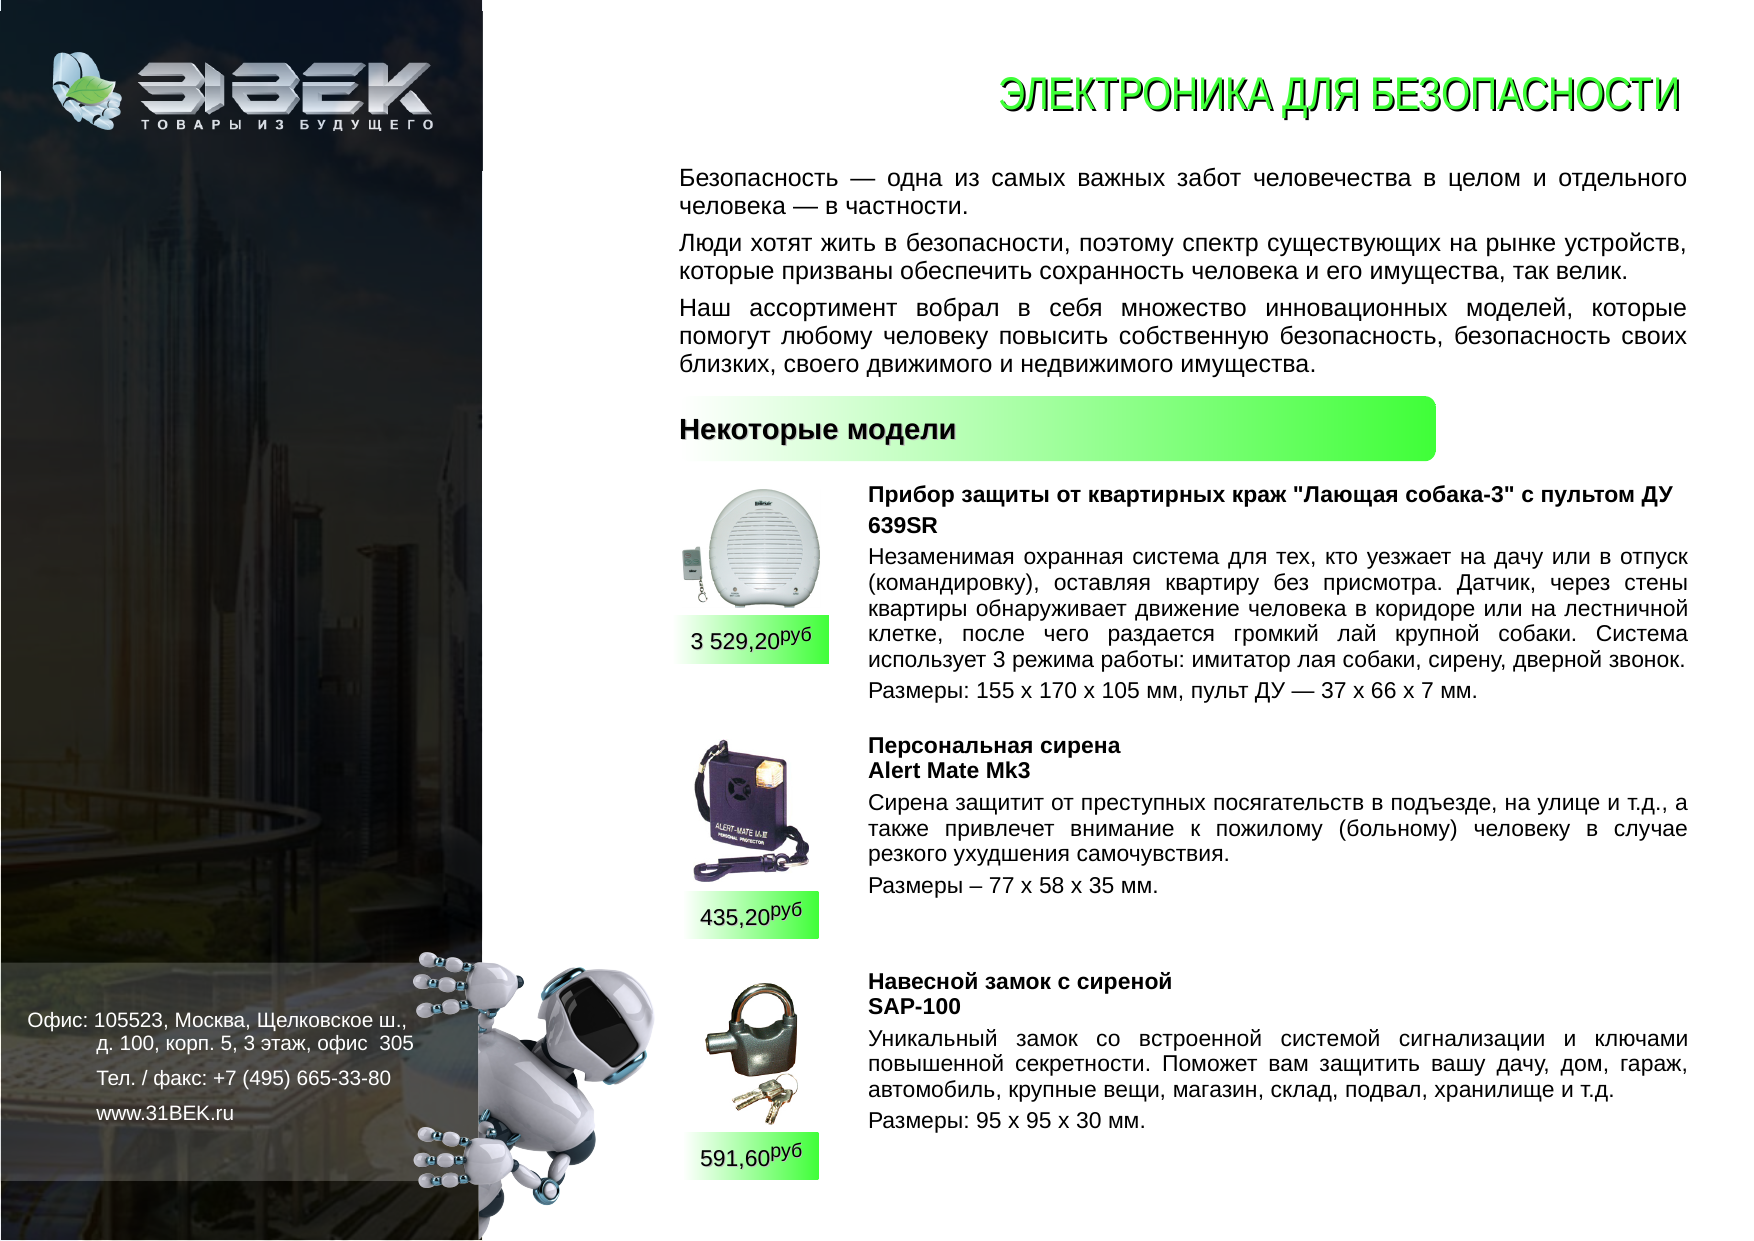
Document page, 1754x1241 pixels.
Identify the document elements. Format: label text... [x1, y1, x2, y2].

text_box 591,60руб [684, 1132, 819, 1180]
text_box ЭЛЕКТРОНИКА ДЛЯ БЕЗОПАСНОСТИ [679, 59, 1695, 112]
text_box Офис: 105523, Москва, Щелковское ш., д. 100, корп. 5, 3 этаж, офис 305 Тел. / факс: +7 (495) 665-33-80 www.31BEK.ru [0, 1001, 445, 1155]
picture [693, 739, 809, 882]
picture [682, 489, 821, 608]
text_box 3 529,20руб [673, 615, 829, 664]
text_box Безопасность — одна из самых важных забот человечества в целом и отдельного человека — в частности. Люди хотят жить в безопасности, поэтому спектр существующих на рынке устройств, которые призваны обеспечить сохранность человека и его имущества, так велик. Наш ассортимент вобрал в себя множество инновационных моделей, которые помогут любому человеку повысить собственную безопасность, безопасность своих близких, своего движимого и недвижимого имущества. Некоторые модели Прибор защиты от квартирных краж "Лающая собака-3" с пультом ДУ 639SR Незаменимая охранная система для тех, кто уезжает на дачу или в отпуск (командировку), оставляя квартиру без присмотра. Датчик, через стены квартиры обнаруживает движение человека в коридоре или на лестничной клетке, после чего раздается громкий лай крупной собаки. Система использует 3 режима работы: имитатор лая собаки, сирену, дверной звонок. Размеры: 155 х 170 х 105 мм, пульт ДУ ― 37 х 66 х 7 мм. Персональная сирена Alert Mate Mk3 Сирена защитит от преступных посягательств в подъезде, на улице и т.д., а также привлечет внимание к пожилому (больному) человеку в случае резкого ухудшения самочувствия. Размеры – 77 х 58 х 35 мм. Навесной замок с сиреной SAP-100 Уникальный замок со встроенной системой сигнализации и ключами повышенной секретности. Поможет вам защитить вашу дачу, дом, гараж, автомобиль, крупные вещи, магазин, склад, подвал, хранилище и т.д. Размеры: 95 х 95 х 30 мм. [679, 164, 1697, 1182]
text_box 435,20руб [684, 891, 819, 939]
picture [705, 982, 798, 1125]
picture [0, 0, 655, 1241]
